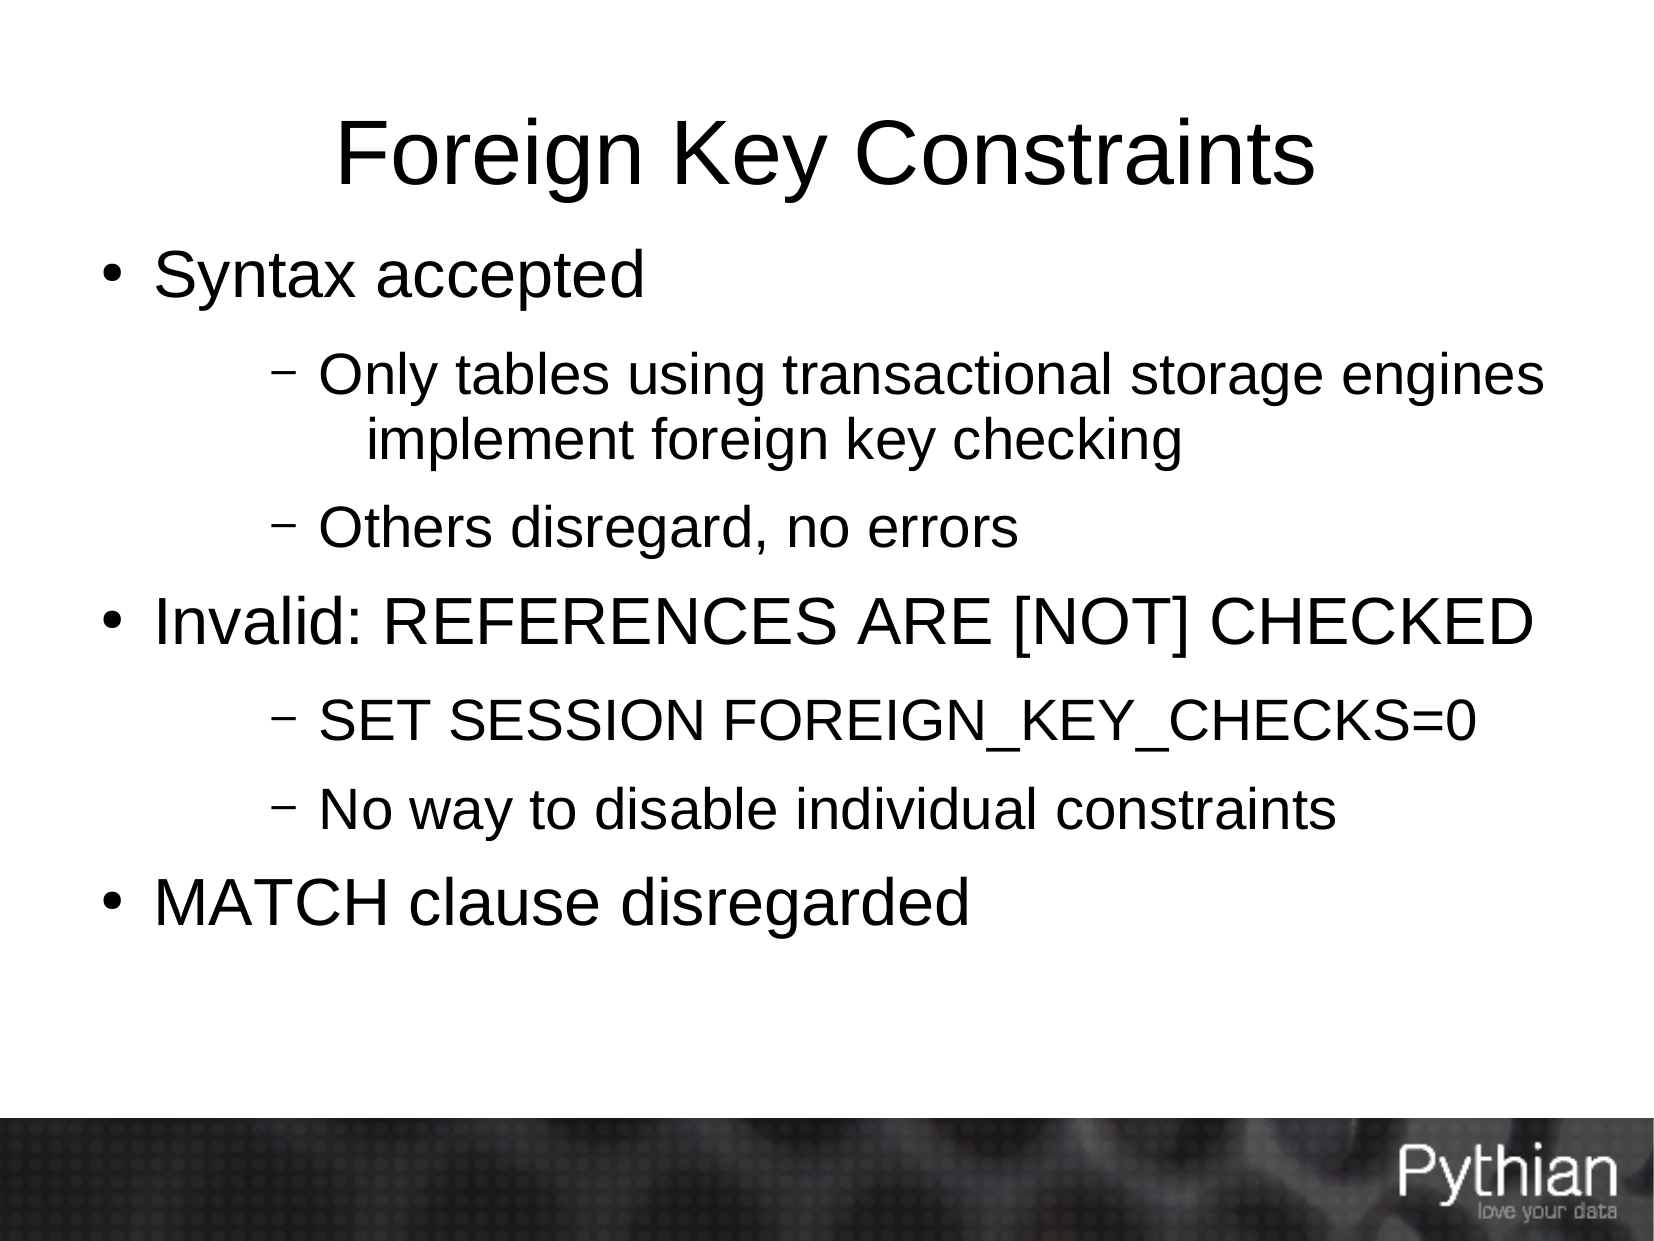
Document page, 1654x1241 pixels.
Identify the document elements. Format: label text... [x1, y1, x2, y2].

picture [0, 1118, 1654, 1241]
title Foreign Key Constraints [82, 49, 1571, 237]
list Syntax accepted Only tables using transactional storage engines implement foreign key checking Others disregard, no errors Invalid: REFERENCES ARE [NOT] CHECKED SET SESSION FOREIGN_KEY_CHECKS=0 No way to disable individual constraints MATCH clause disregarded [82, 237, 1571, 1041]
